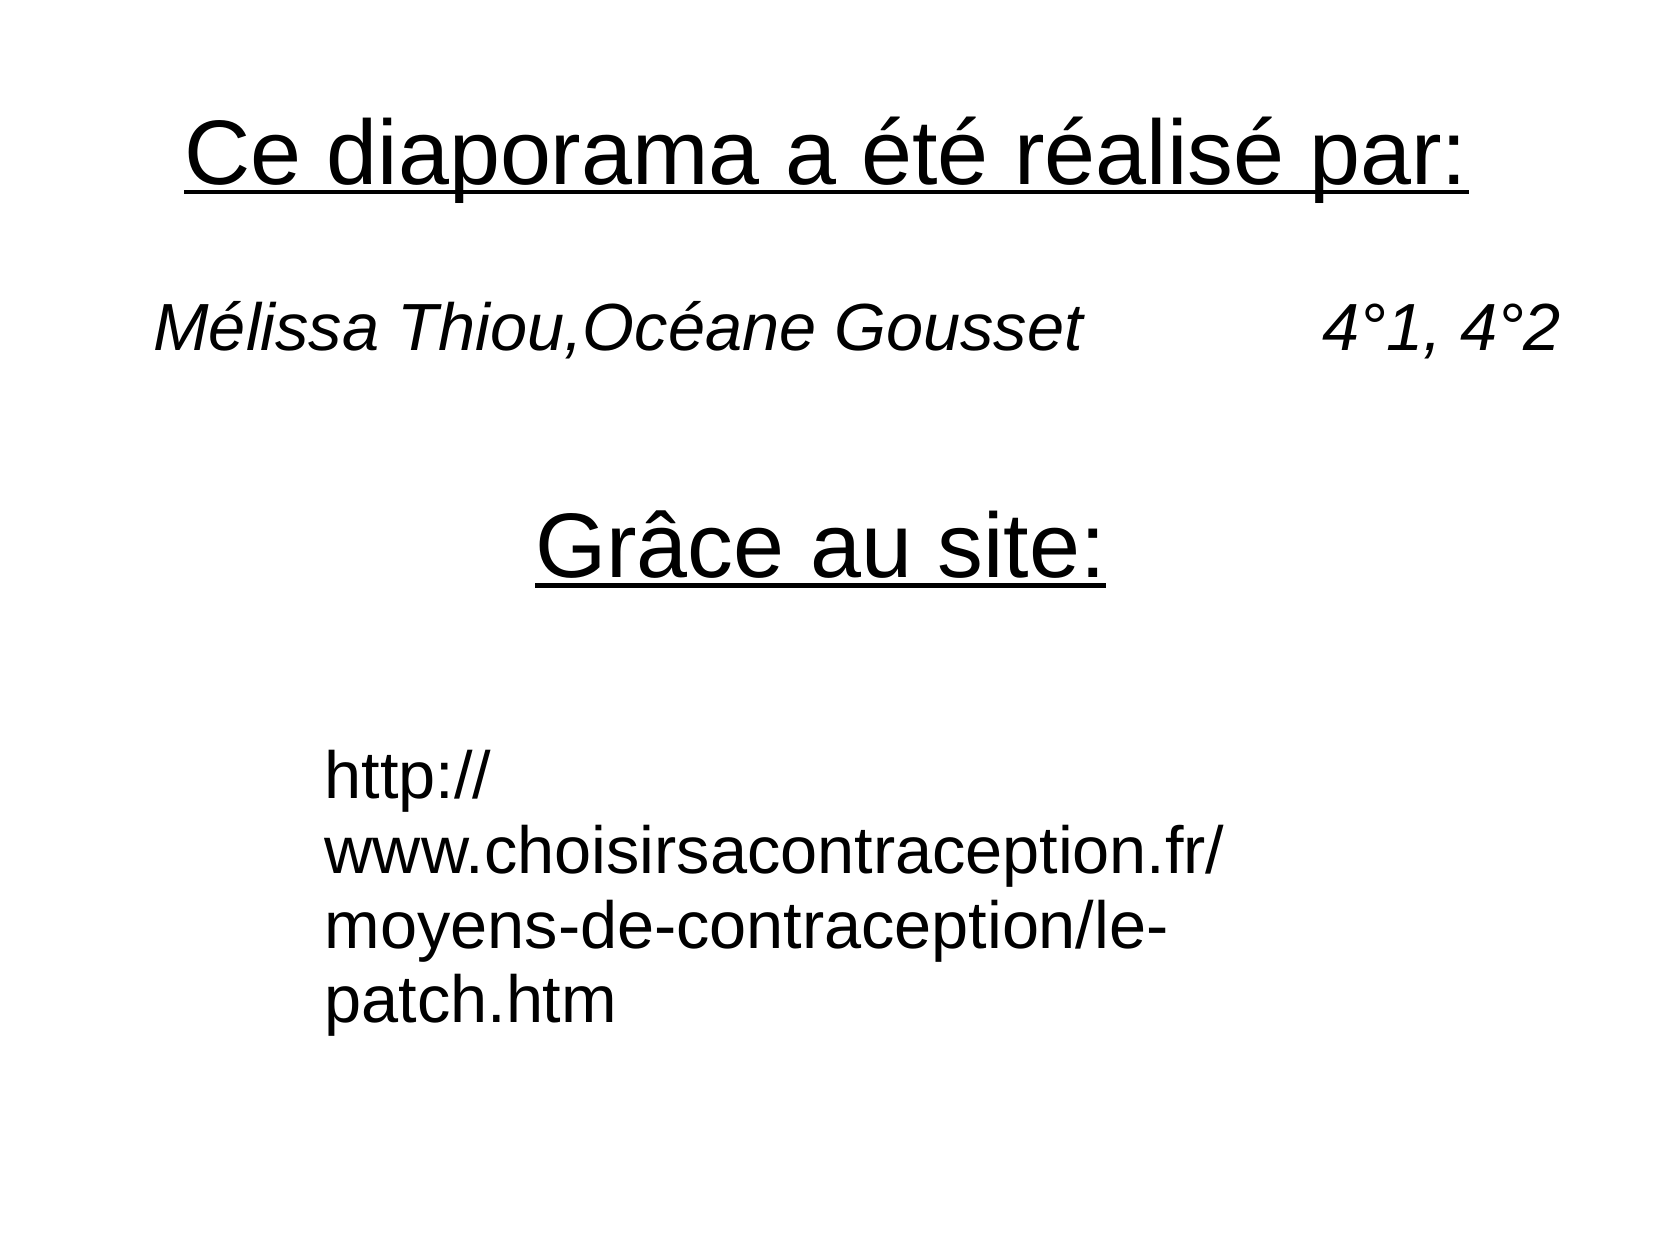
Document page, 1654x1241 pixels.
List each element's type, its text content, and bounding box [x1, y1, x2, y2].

list Mélissa Thiou,Océane Gousset 4°1, 4°2 [82, 290, 1571, 502]
title Grâce au site: [76, 442, 1565, 650]
title Ce diaporama a été réalisé par: [82, 49, 1571, 257]
list http://www.choisirsacontraception.fr/moyens-de-contraception/le-patch.htm [253, 738, 1447, 963]
